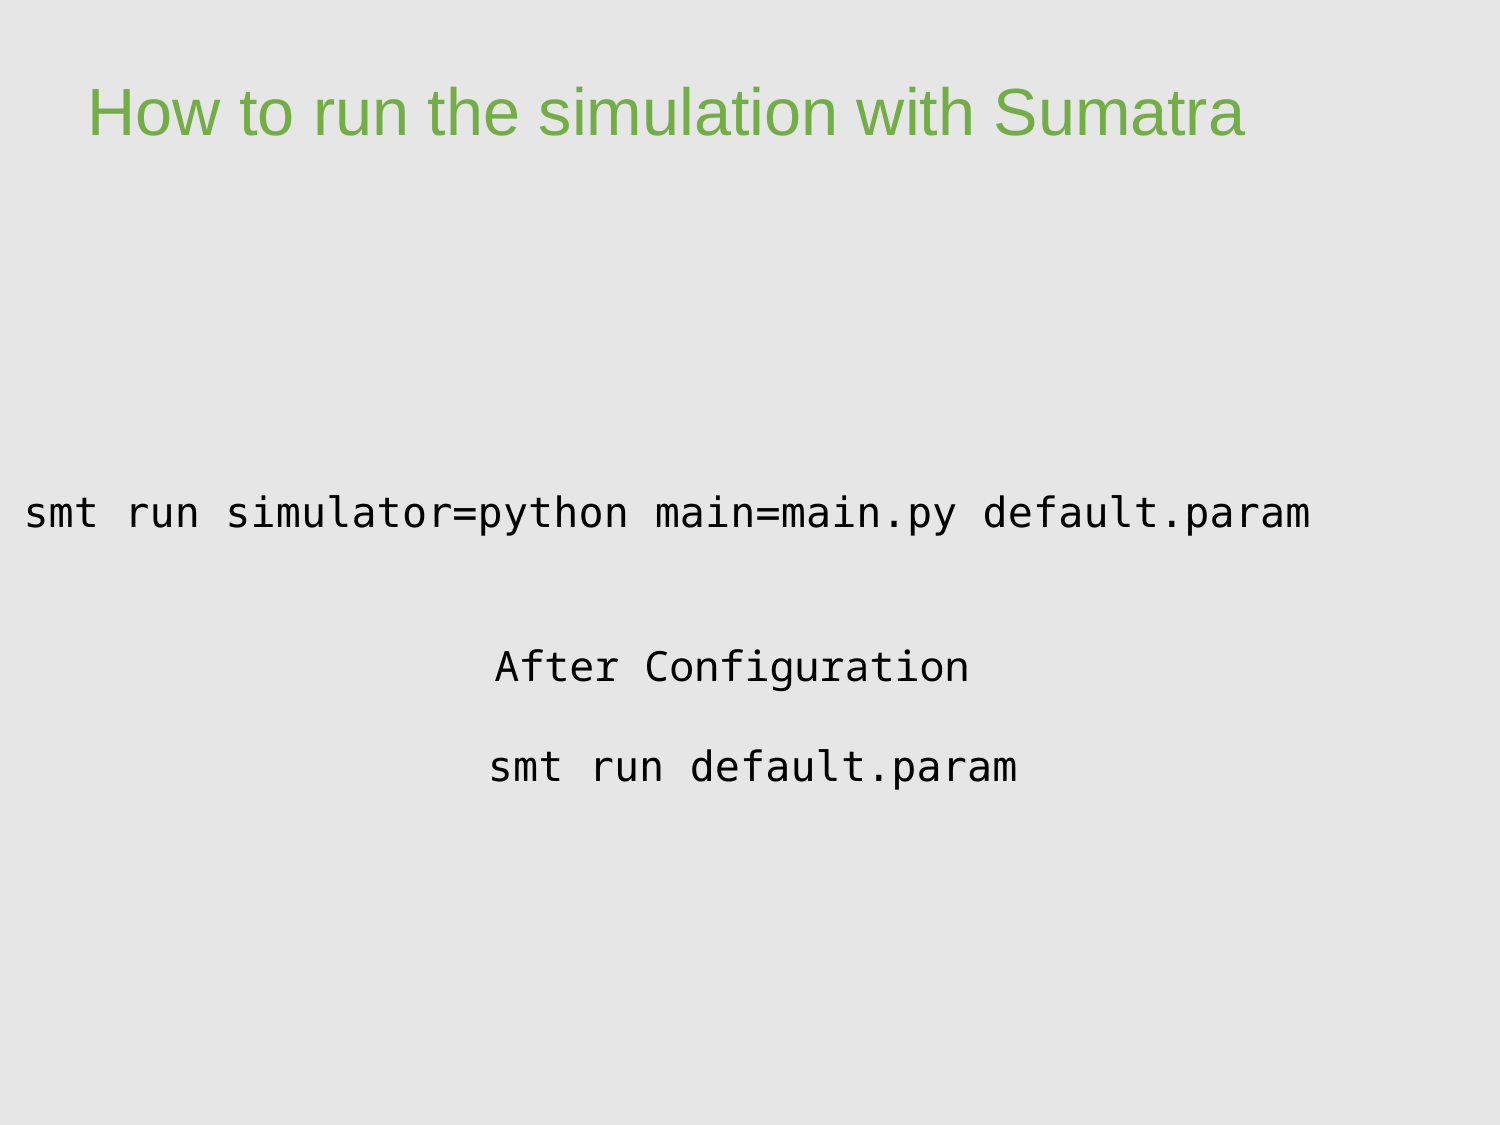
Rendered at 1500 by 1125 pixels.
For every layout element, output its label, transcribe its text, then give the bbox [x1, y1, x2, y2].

text_box After Configuration smt run default.param [29, 632, 1477, 798]
text_box smt run ­­simulator=python ­­main=main.py default.param [8, 478, 1456, 544]
title How to run the simulation with Sumatra [87, 50, 1426, 176]
